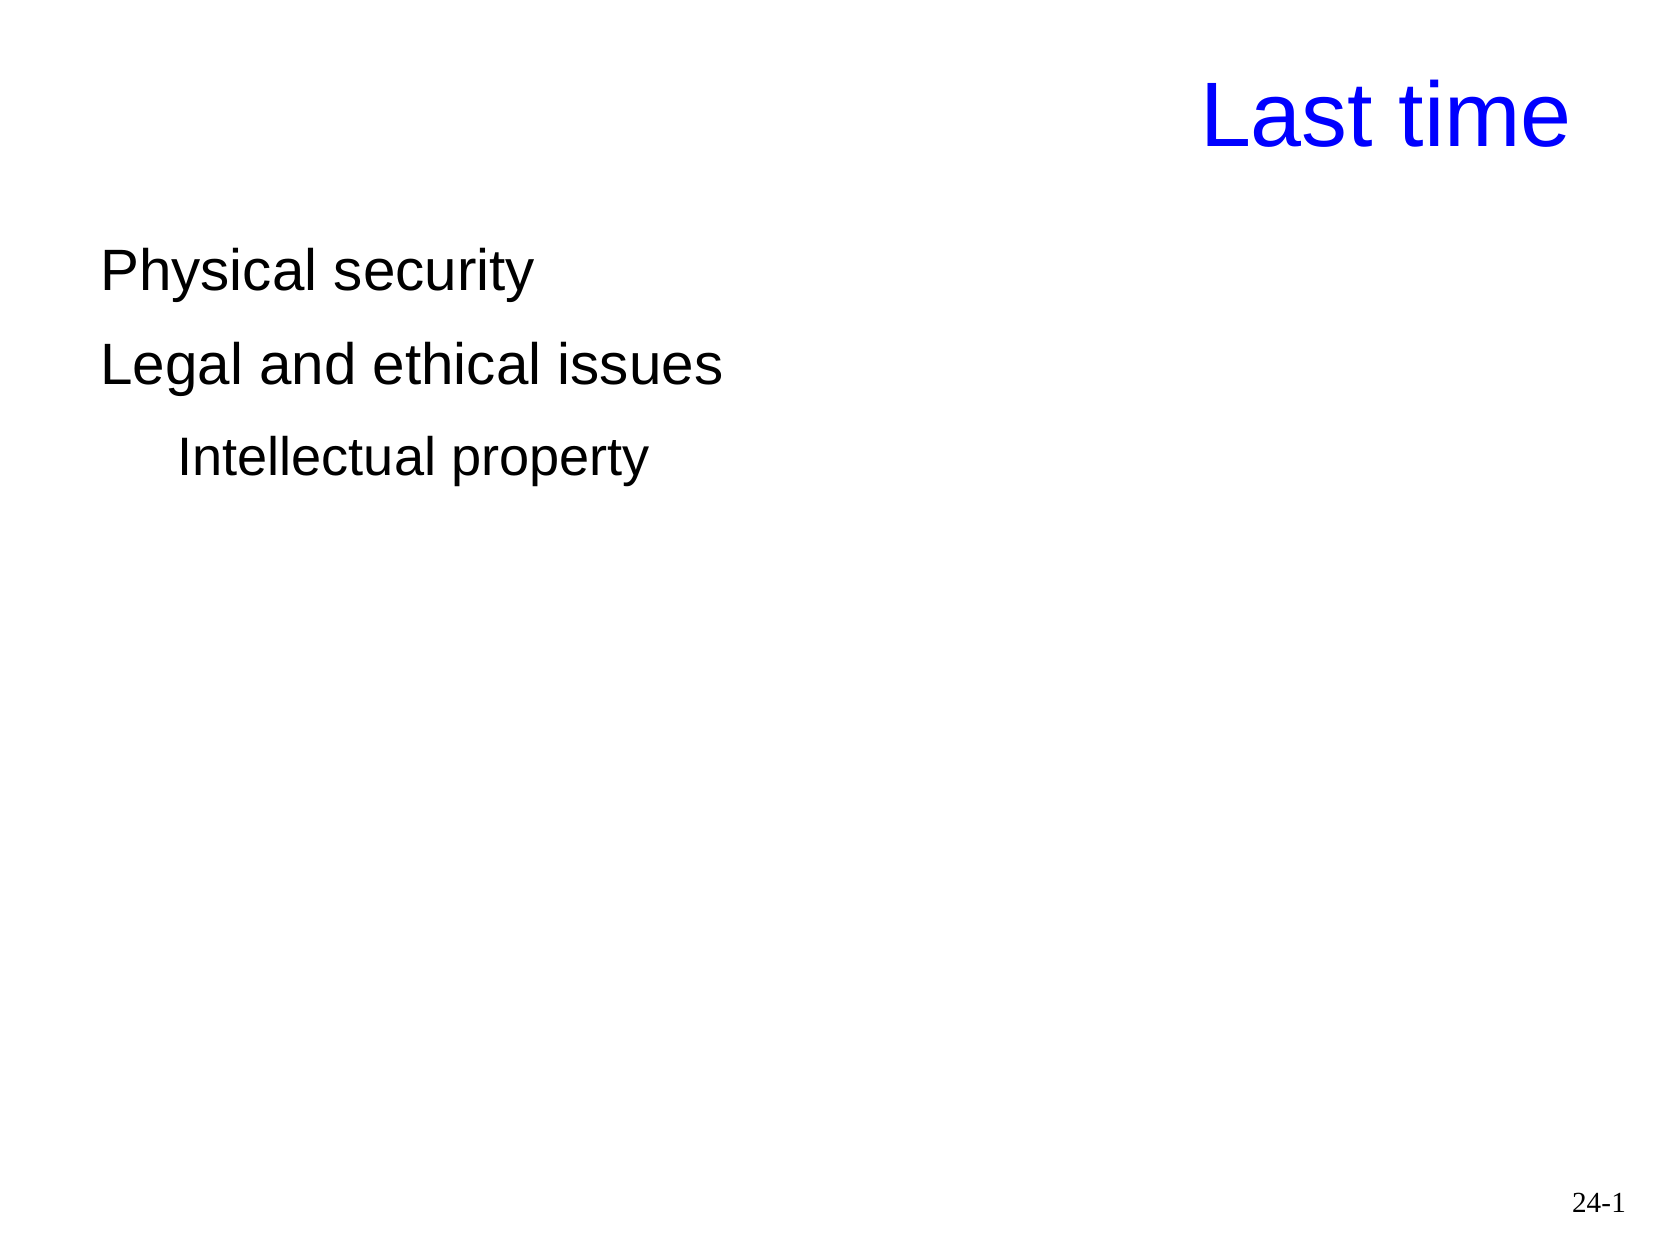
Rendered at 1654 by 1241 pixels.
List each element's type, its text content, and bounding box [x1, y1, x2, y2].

list Physical security Legal and ethical issues Intellectual property [82, 237, 1571, 1156]
title Last time [84, 18, 1573, 211]
